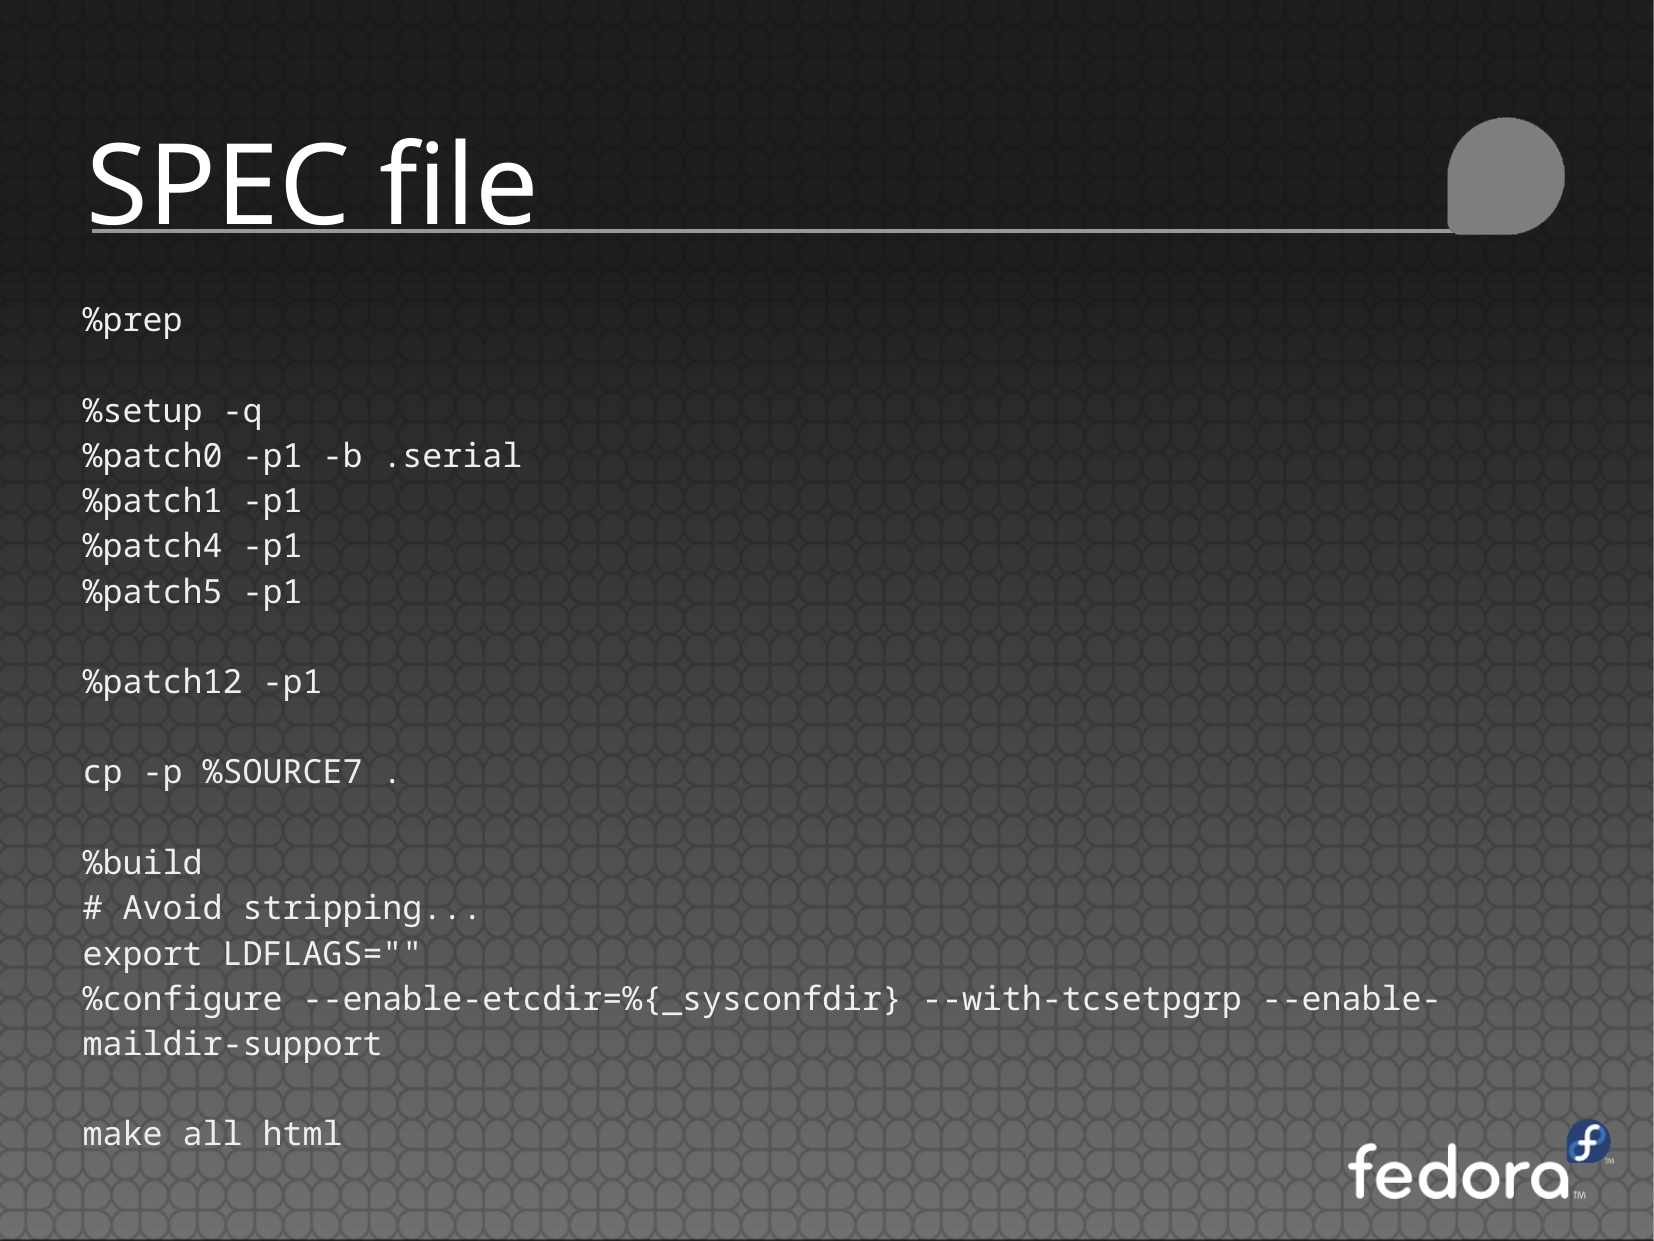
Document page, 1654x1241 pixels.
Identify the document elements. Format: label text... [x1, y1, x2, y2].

title SPEC file [86, 112, 1576, 249]
list %prep %setup -q %patch0 -p1 -b .serial %patch1 -p1 %patch4 -p1 %patch5 -p1 %patch12 -p1 cp -p %SOURCE7 . %build # Avoid stripping... export LDFLAGS="" %configure --enable-etcdir=%{_sysconfdir} --with-tcsetpgrp --enable-maildir-support make all html [82, 296, 1571, 1110]
picture [0, 0, 1654, 1241]
